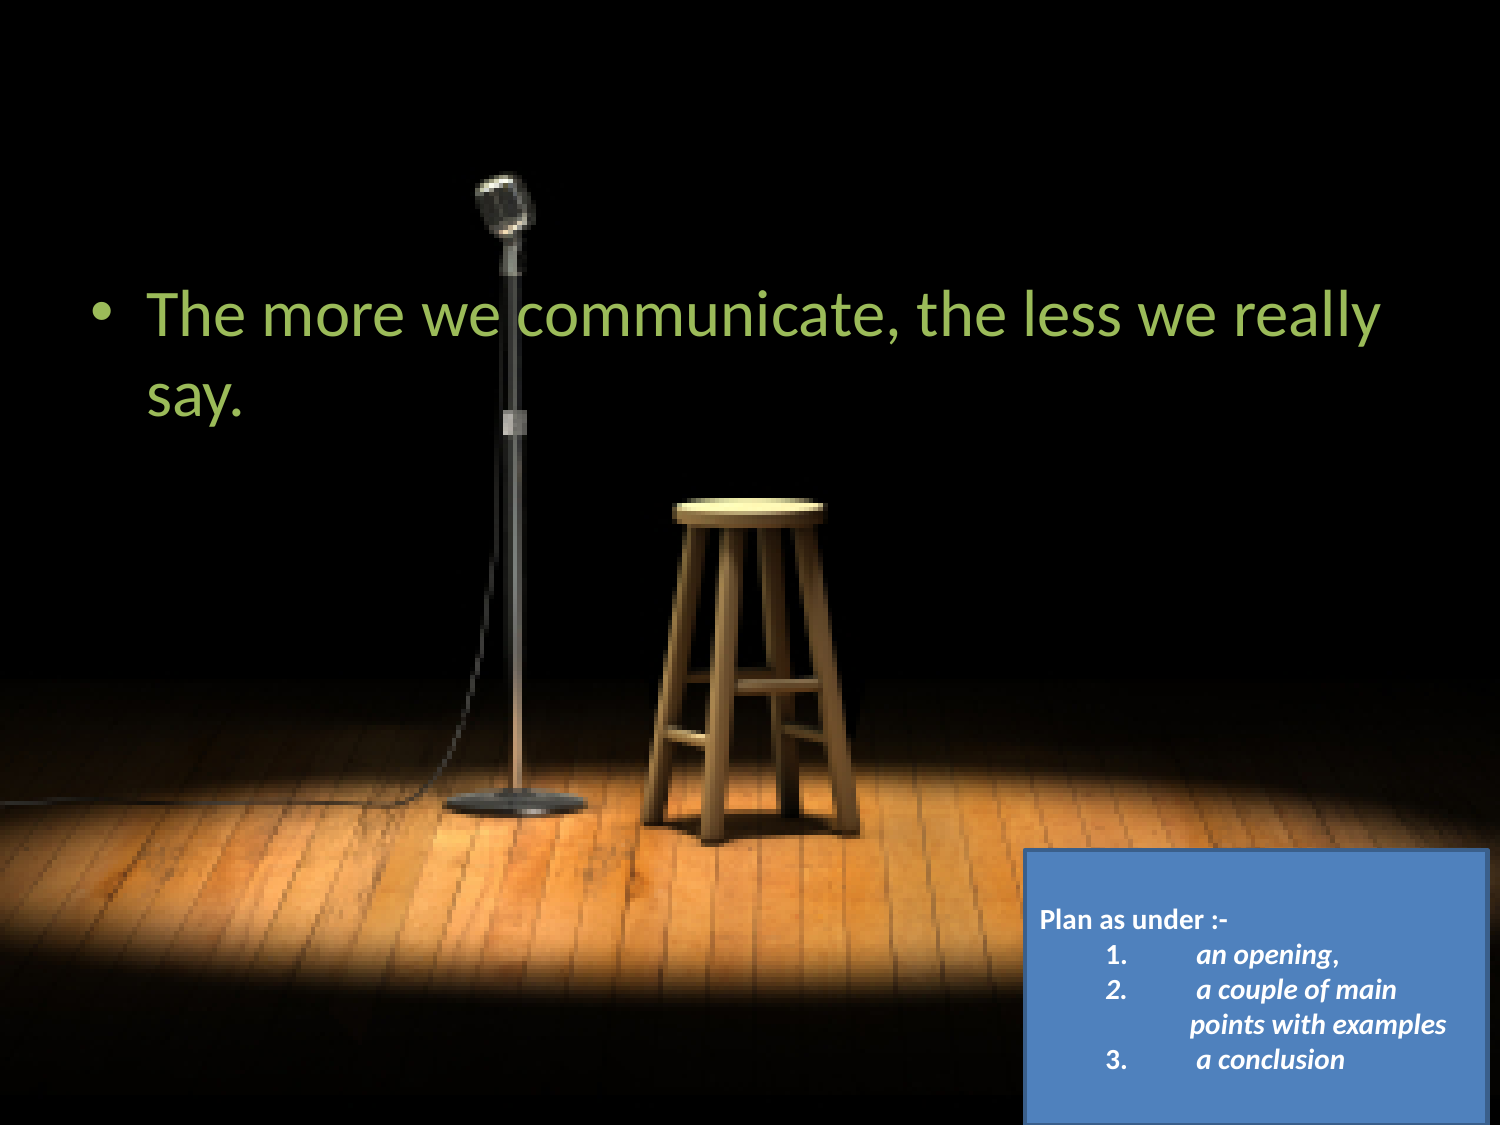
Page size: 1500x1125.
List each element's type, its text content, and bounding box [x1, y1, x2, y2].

picture [0, 0, 1500, 1125]
title 11 [75, 45, 1425, 233]
list The more we communicate, the less we really say. [75, 262, 1425, 1005]
text_box Plan as under :- an opening, a couple of main points with examples a conclusion [1024, 849, 1488, 1125]
